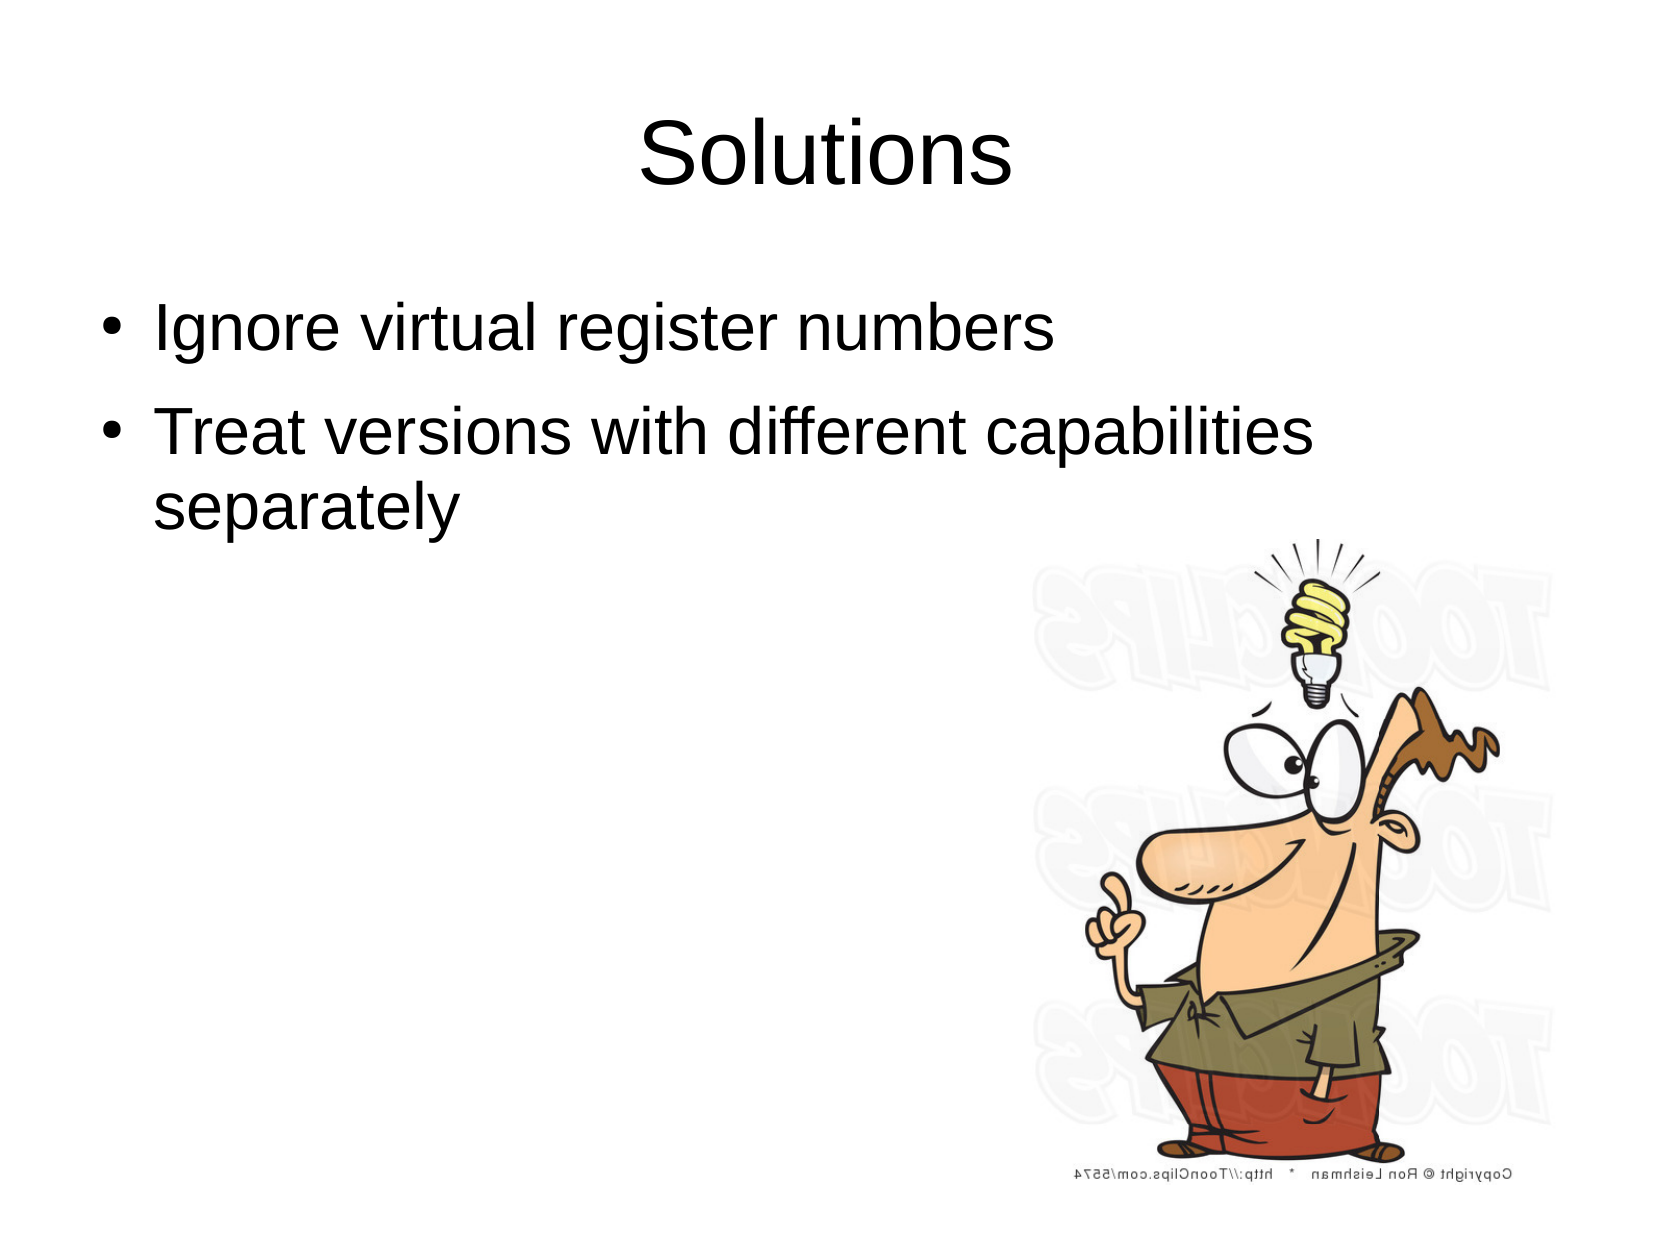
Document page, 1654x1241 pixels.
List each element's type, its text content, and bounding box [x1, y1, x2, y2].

picture [981, 539, 1606, 1185]
list Ignore virtual register numbers Treat versions with different capabilities separately [82, 290, 1538, 1010]
title Solutions [82, 49, 1571, 257]
